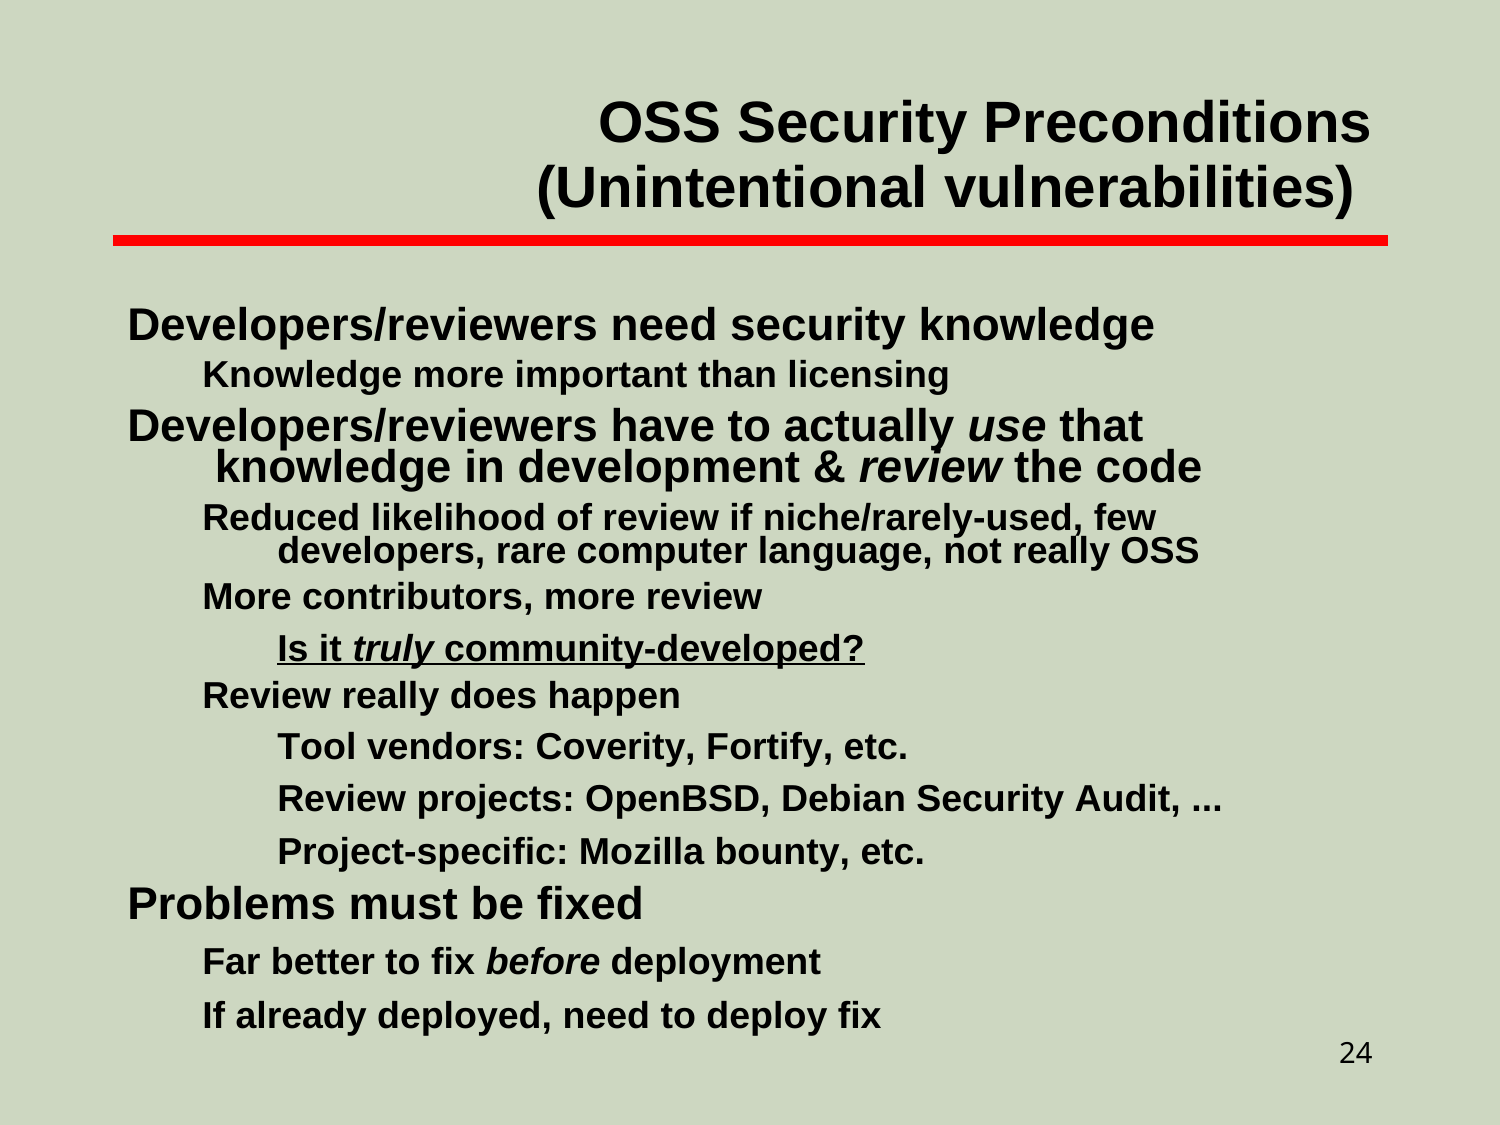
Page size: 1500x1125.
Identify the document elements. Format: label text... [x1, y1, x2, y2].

title OSS Security Preconditions (Unintentional vulnerabilities) [337, 81, 1388, 228]
list Developers/reviewers need security knowledge Knowledge more important than licensing Developers/reviewers have to actually use that knowledge in development & review the code Reduced likelihood of review if niche/rarely-used, few developers, rare computer language, not really OSS More contributors, more review Is it truly community-developed? Review really does happen Tool vendors: Coverity, Fortify, etc. Review projects: OpenBSD, Debian Security Audit, ... Project-specific: Mozilla bounty, etc. Problems must be fixed Far better to fix before deployment If already deployed, need to deploy fix [112, 299, 1388, 1055]
